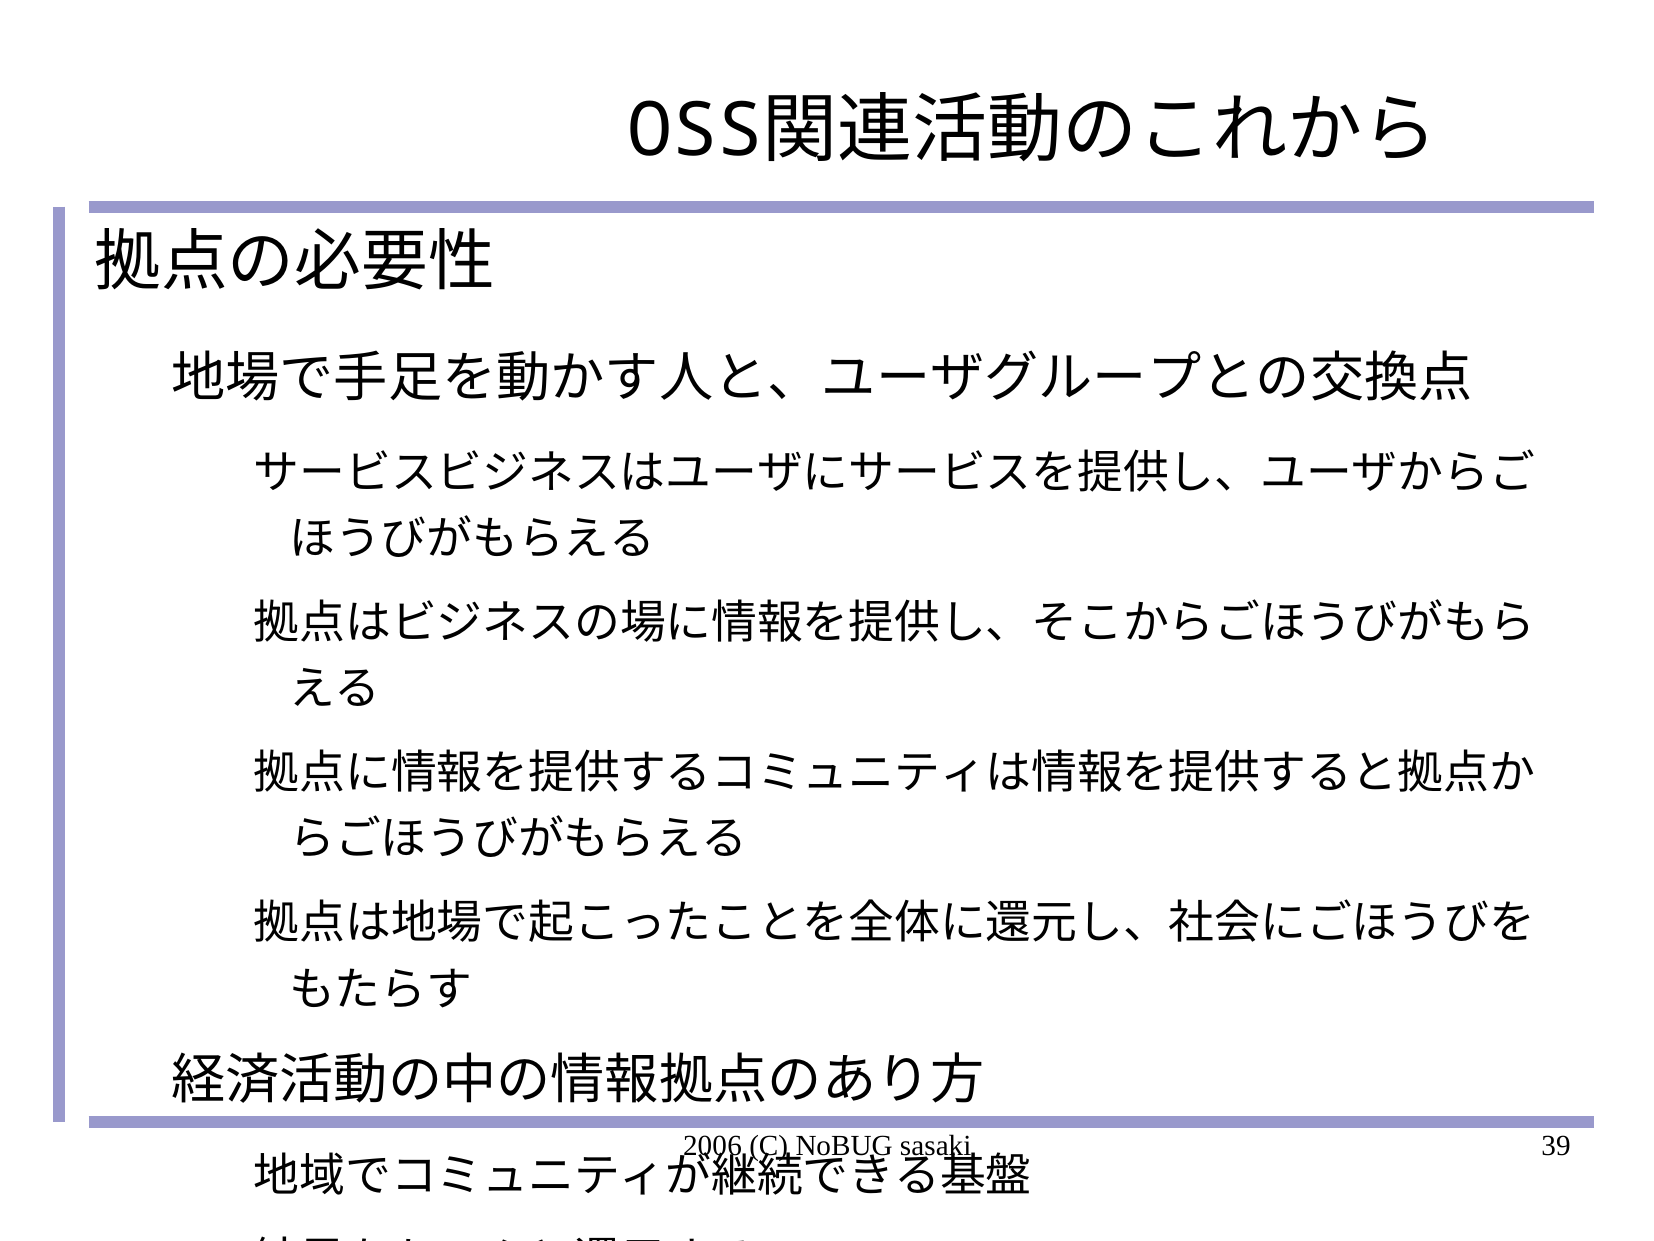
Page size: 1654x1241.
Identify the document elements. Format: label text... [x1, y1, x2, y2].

title OSS関連活動のこれから [501, 59, 1563, 187]
list 拠点の必要性 地場で手足を動かす人と、ユーザグループとの交換点 サービスビジネスはユーザにサービスを提供し、ユーザからごほうびがもらえる 拠点はビジネスの場に情報を提供し、そこからごほうびがもらえる 拠点に情報を提供するコミュニティは情報を提供すると拠点からごほうびがもらえる 拠点は地場で起こったことを全体に還元し、社会にごほうびをもたらす 経済活動の中の情報拠点のあり方 地域でコミュニティが継続できる基盤 結果をちゃんと還元する NEXTDAYの事例は、市民レベルからこのモデルになったもの [76, 206, 1565, 1123]
